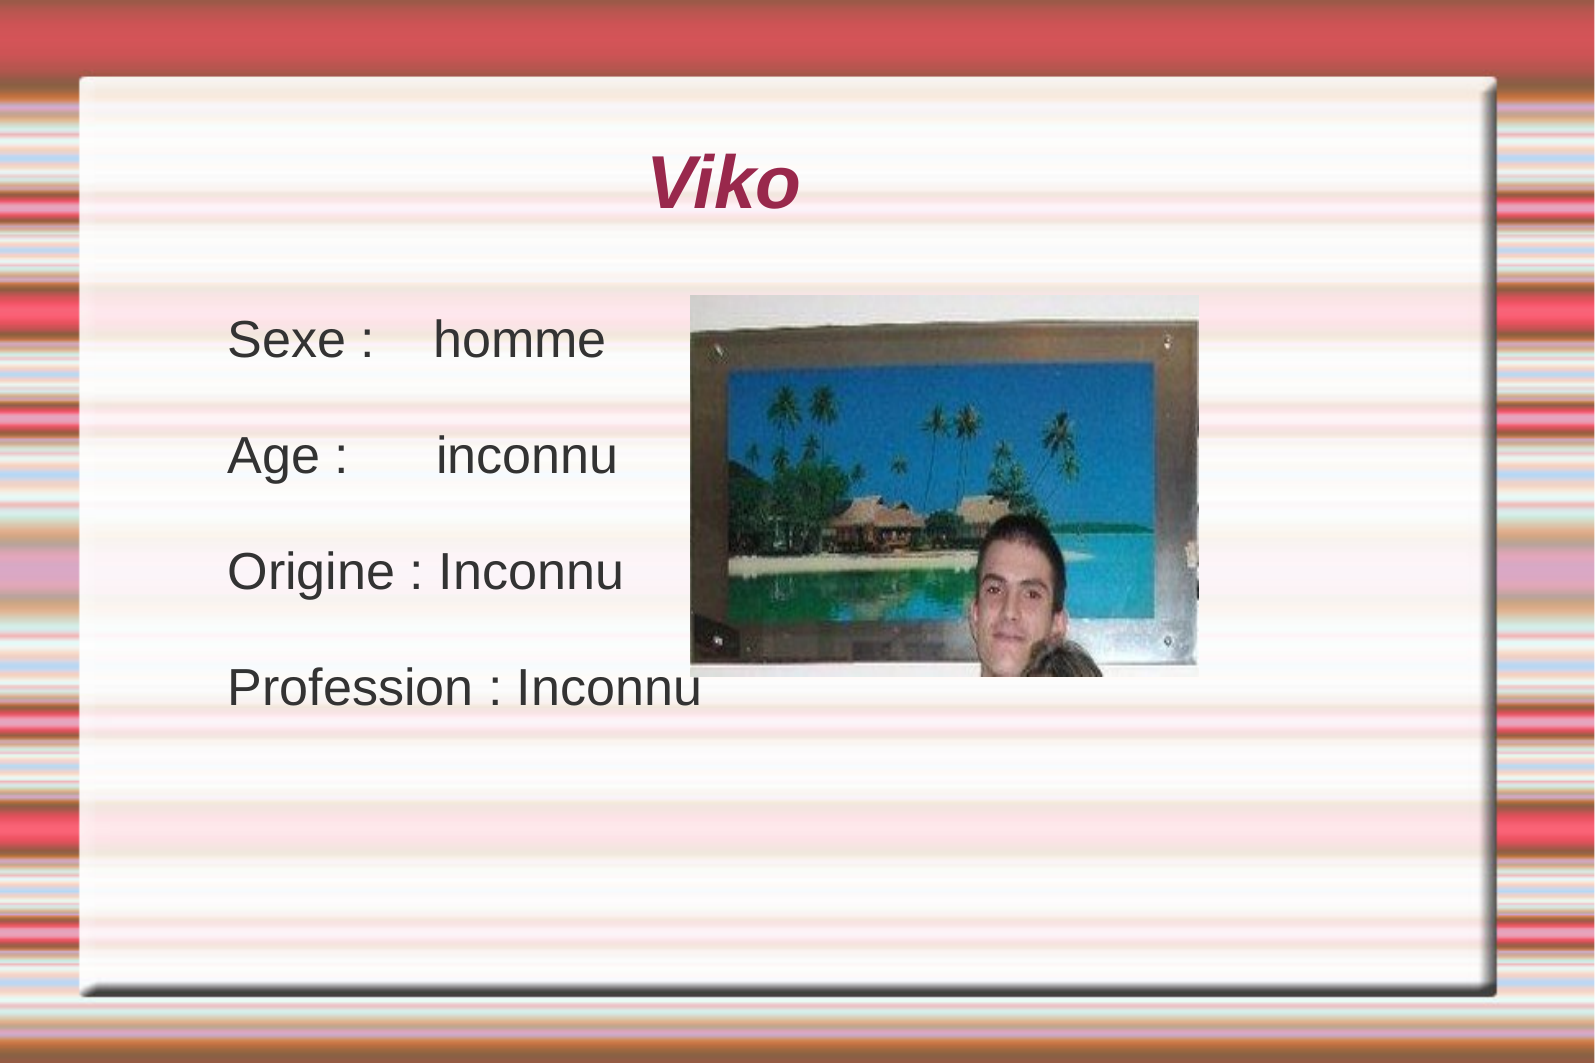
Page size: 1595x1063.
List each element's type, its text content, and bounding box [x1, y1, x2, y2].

text_box Viko [177, 80, 1270, 285]
text_box Sexe : homme Age : inconnu Origine : Inconnu Profession : Inconnu [212, 303, 1257, 1034]
picture [0, 0, 1595, 1063]
